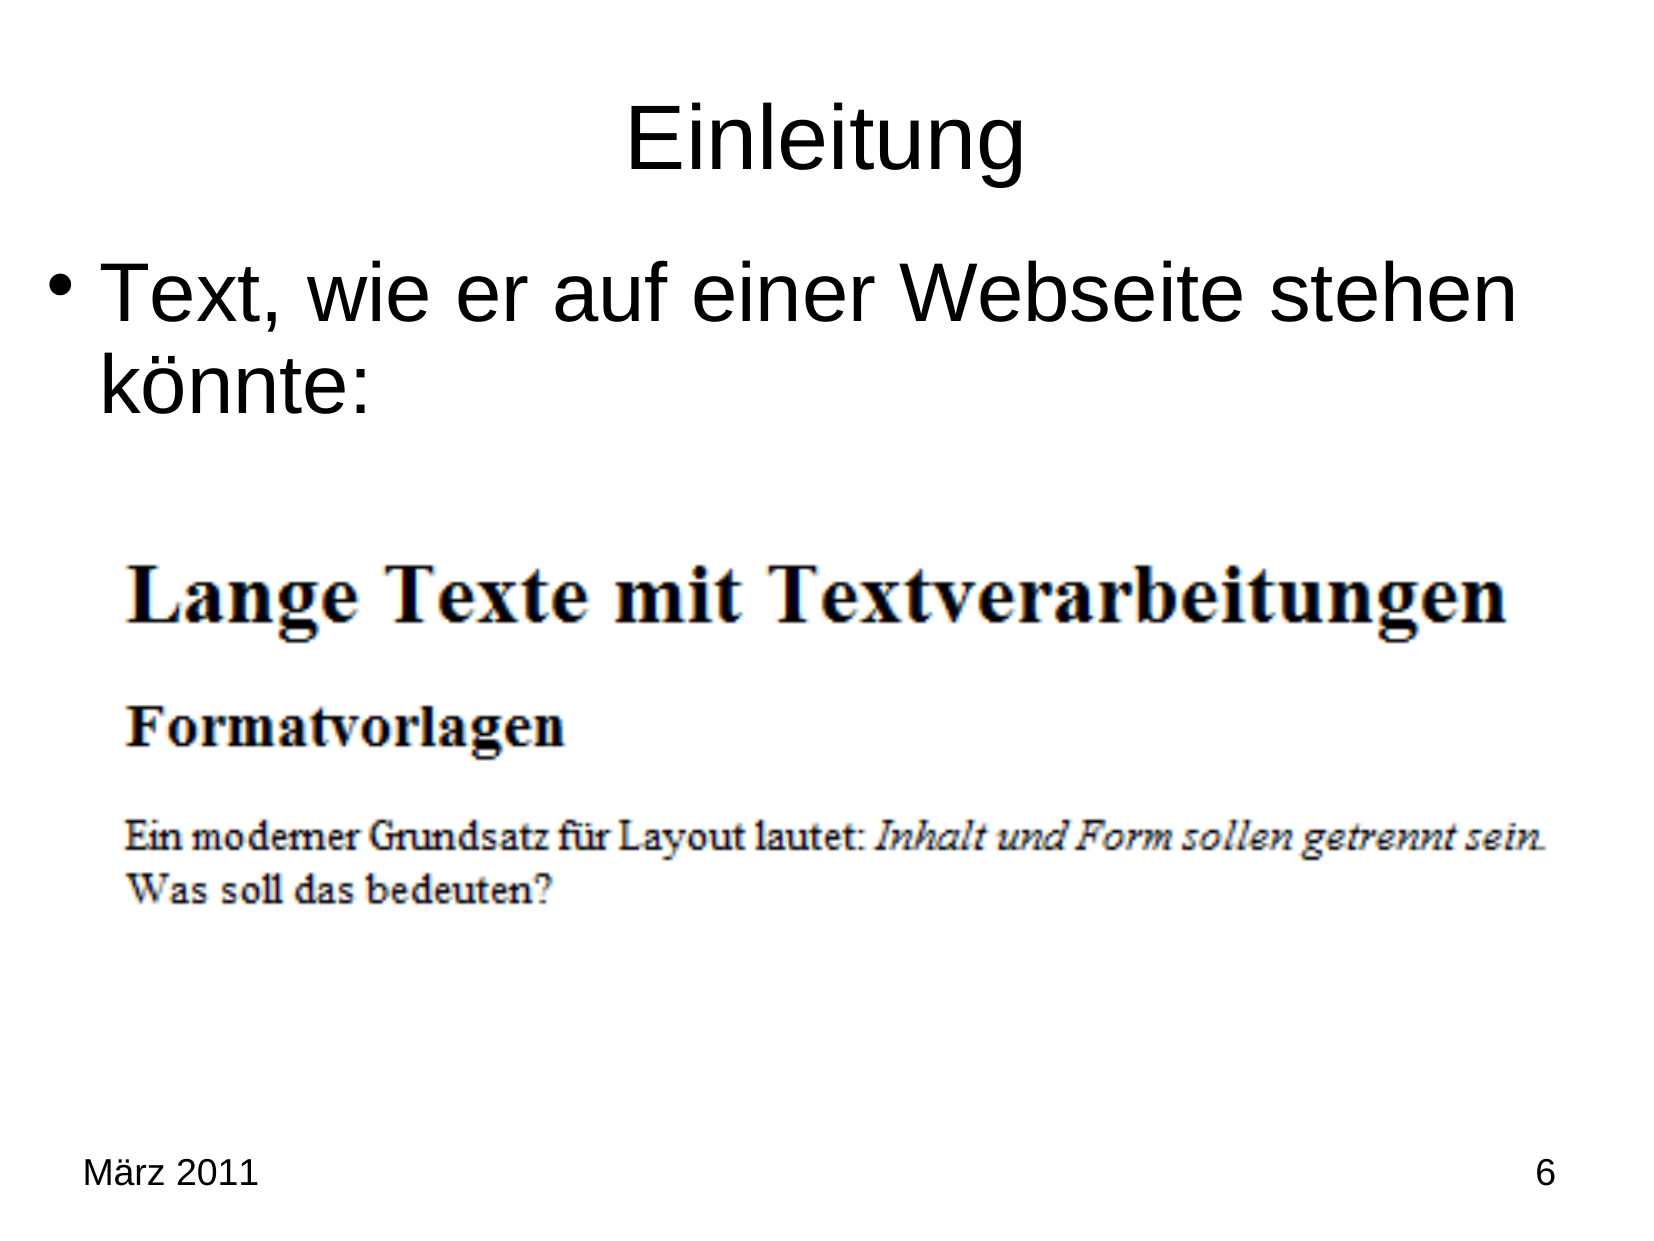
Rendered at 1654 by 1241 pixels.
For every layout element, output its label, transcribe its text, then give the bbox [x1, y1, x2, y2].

list Text, wie er auf einer Webseite stehen könnte: [29, 242, 1624, 467]
title Einleitung [82, 76, 1571, 195]
picture [117, 550, 1560, 928]
